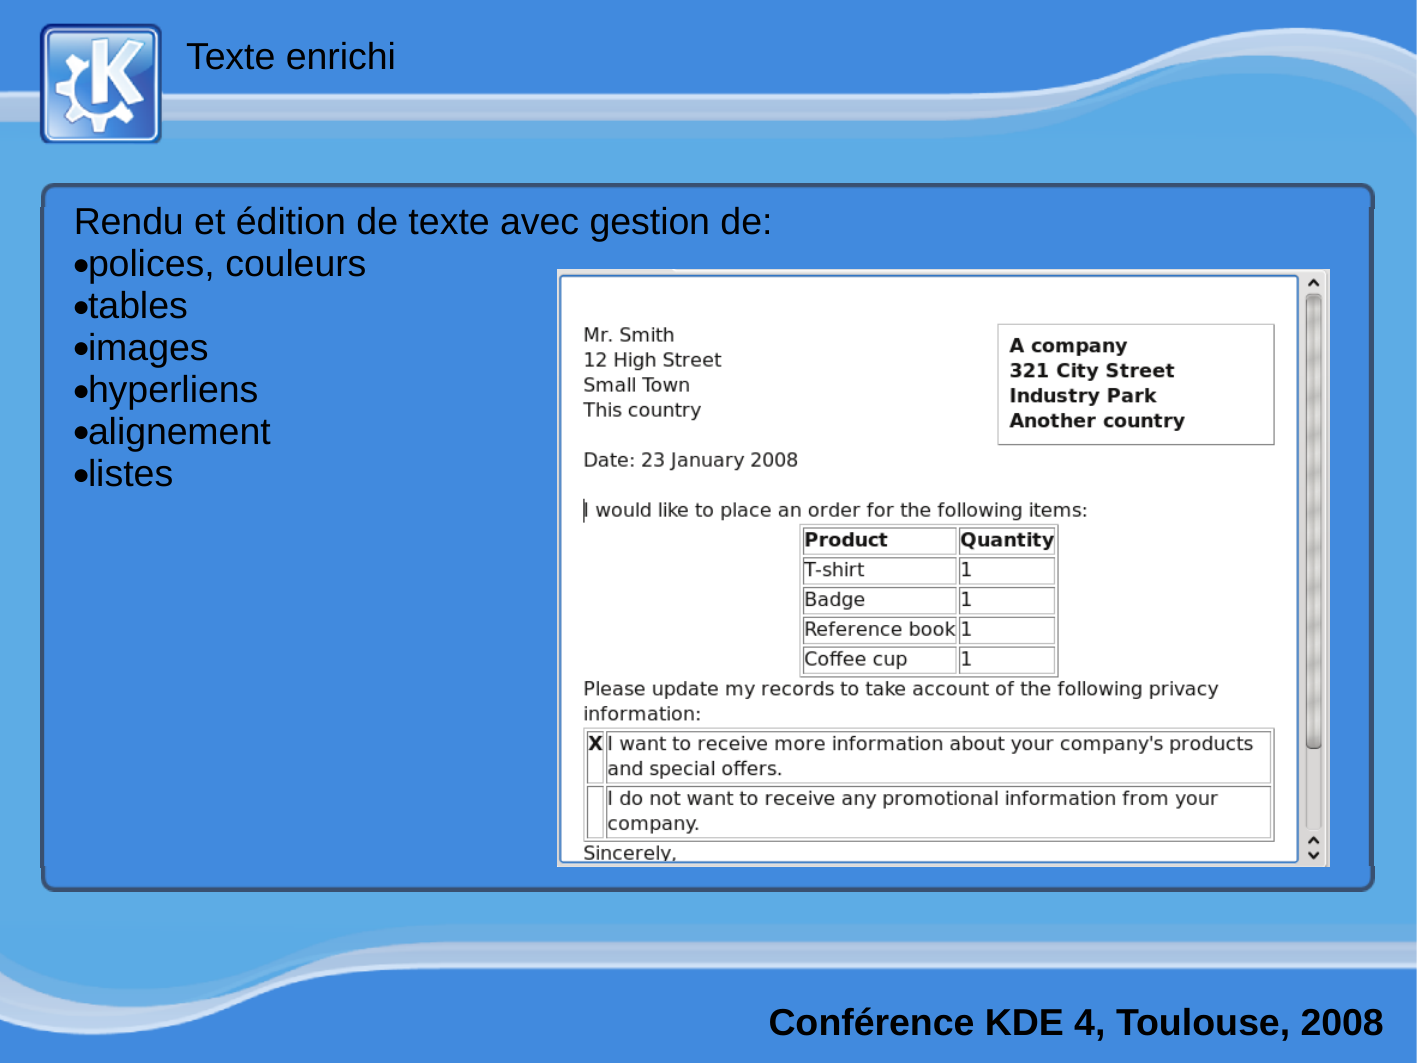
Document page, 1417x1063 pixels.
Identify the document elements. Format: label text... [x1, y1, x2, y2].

text_box Rendu et édition de texte avec gestion de: polices, couleurs tables images hyperliens alignement listes [58, 193, 1360, 888]
picture [0, 0, 1417, 1063]
text_box Texte enrichi [171, 27, 1048, 105]
